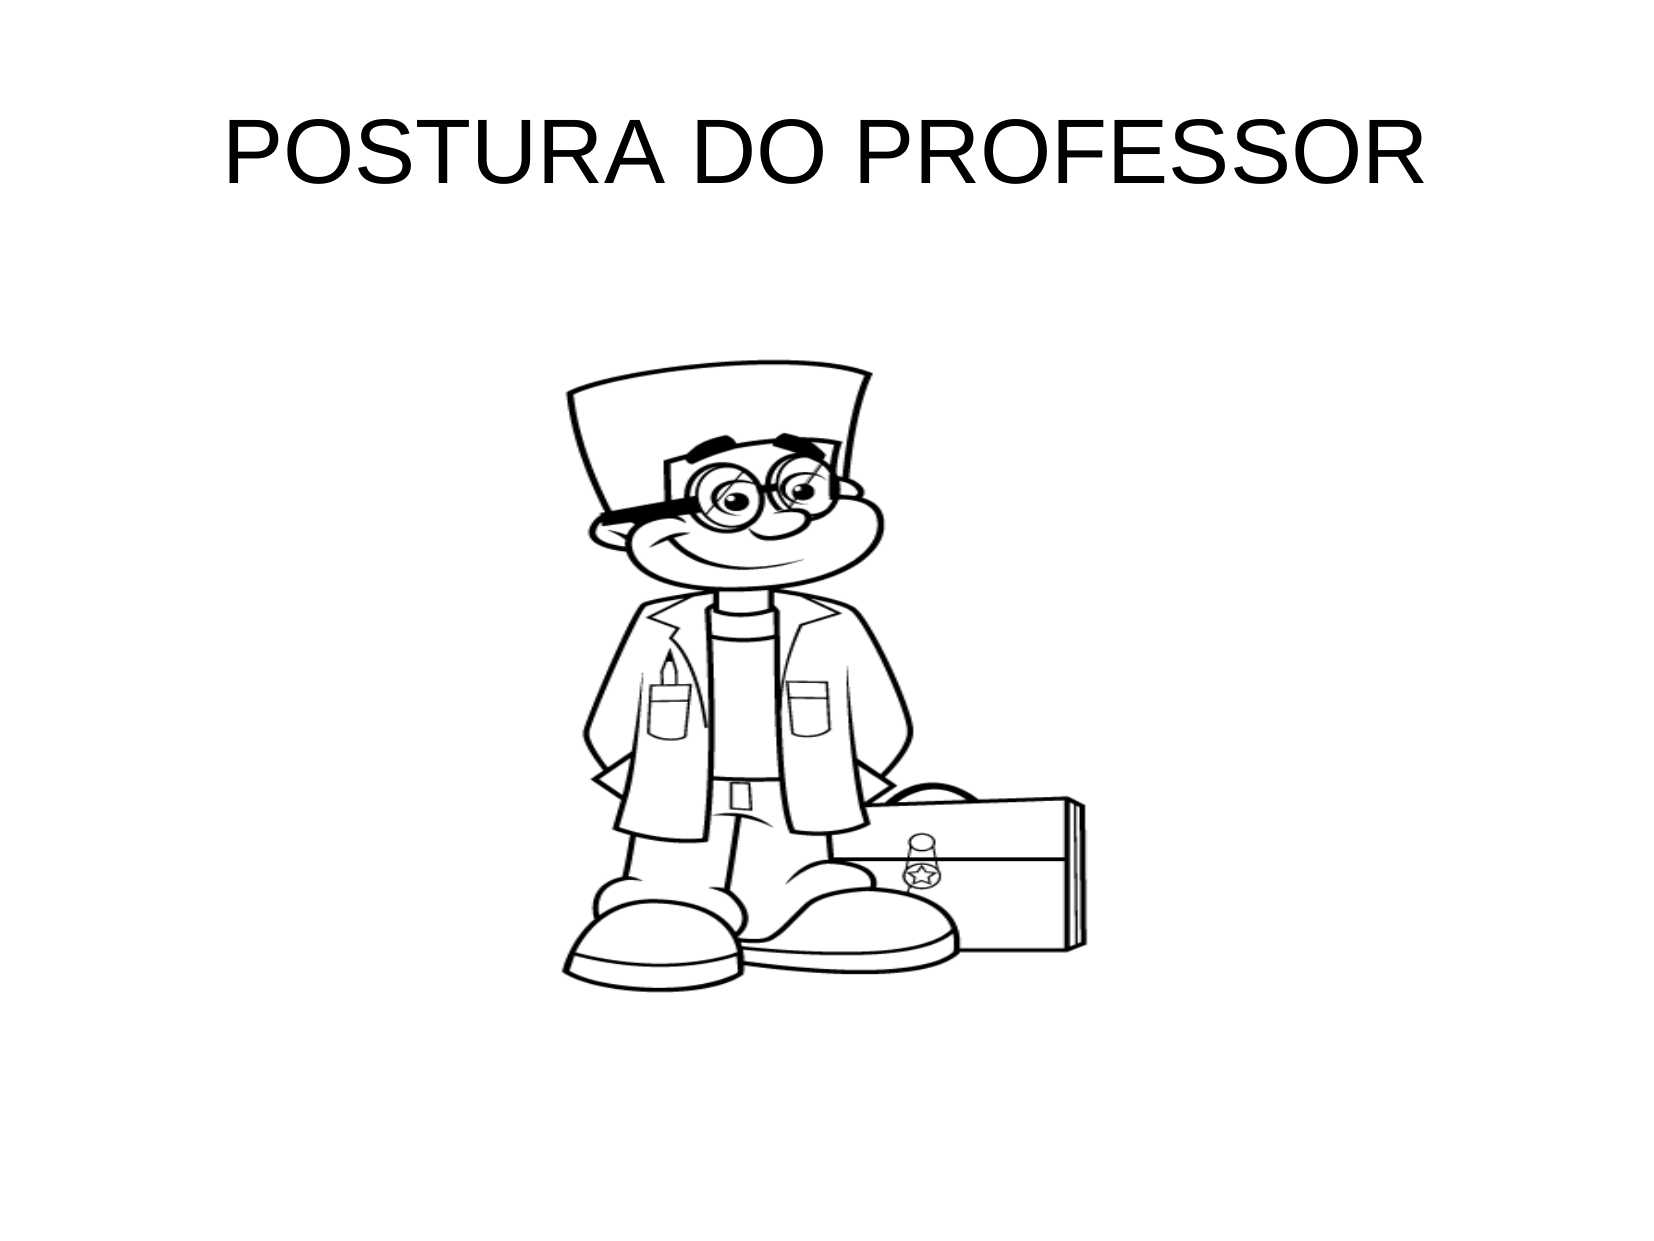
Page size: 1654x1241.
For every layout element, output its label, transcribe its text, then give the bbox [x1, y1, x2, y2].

picture [507, 324, 1122, 1004]
title POSTURA DO PROFESSOR [82, 56, 1571, 249]
